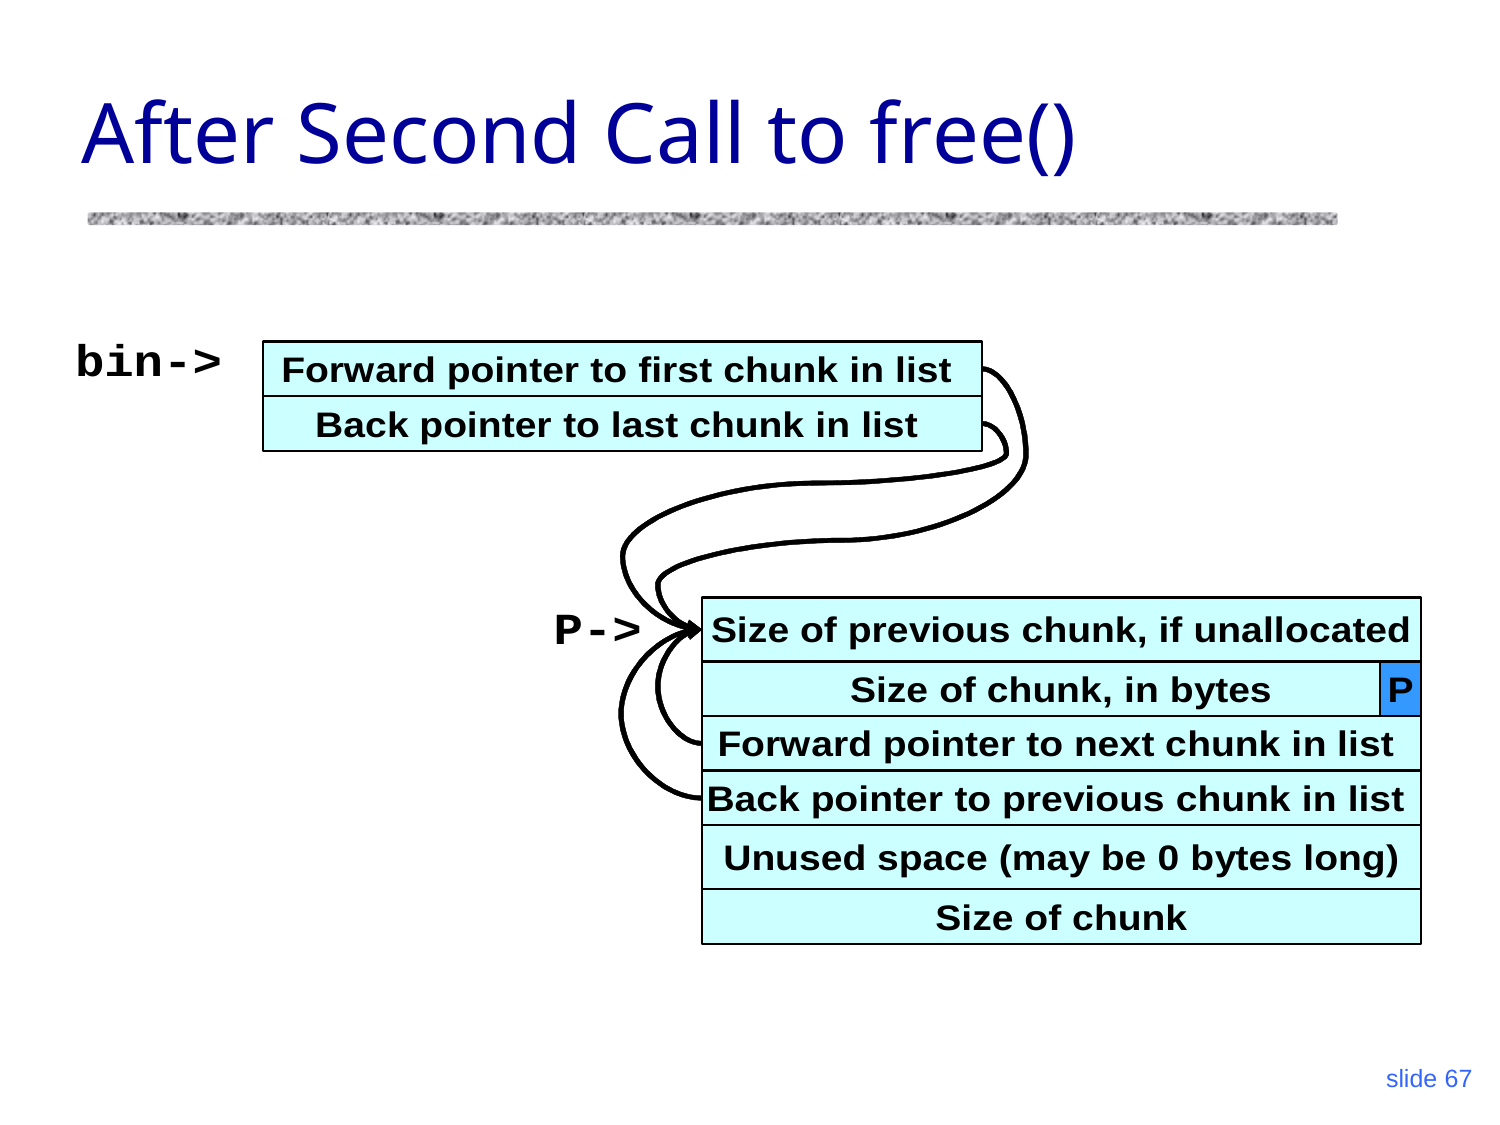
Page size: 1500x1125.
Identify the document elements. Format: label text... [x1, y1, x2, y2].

text_box slide <number> [1174, 1025, 1488, 1101]
title After Second Call to free() [66, 37, 1342, 188]
picture [87, 212, 1338, 226]
picture [75, 340, 1426, 948]
